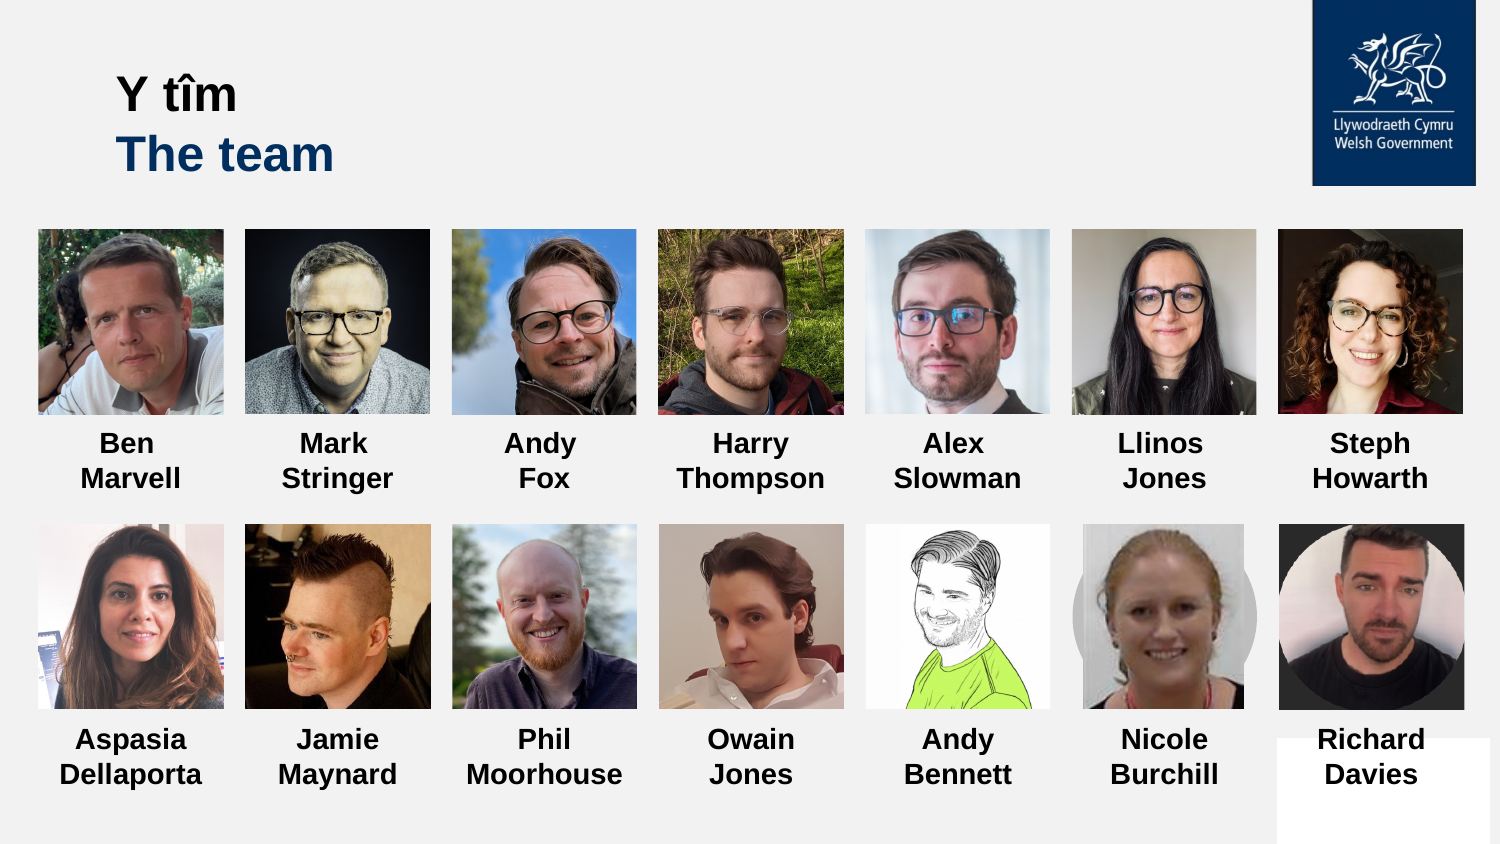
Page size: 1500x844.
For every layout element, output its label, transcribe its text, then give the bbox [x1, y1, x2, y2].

picture [38, 524, 224, 709]
text_box Nicole Burchill [1073, 720, 1257, 791]
text_box Phil Moorhouse [452, 720, 637, 791]
picture [658, 229, 844, 415]
text_box Alex Slowman [865, 425, 1050, 495]
picture [38, 229, 224, 415]
picture [659, 524, 844, 709]
text_box Llinos Jones [1073, 425, 1257, 495]
text_box [1277, 738, 1490, 844]
text_box Andy Fox [452, 425, 637, 495]
text_box Mark Stringer [246, 425, 430, 495]
picture [1071, 229, 1257, 415]
text_box Jamie Maynard [246, 720, 430, 791]
text_box Andy Bennett [866, 720, 1050, 791]
picture [1278, 229, 1463, 415]
picture [452, 524, 637, 709]
title Y tîm The team [115, 61, 1250, 186]
picture [865, 229, 1050, 415]
picture [451, 229, 637, 415]
picture [245, 524, 431, 709]
text_box Ben Marvell [38, 425, 224, 495]
text_box Harry Thompson [659, 425, 843, 495]
text_box Aspasia Dellaporta [38, 720, 224, 791]
text_box Owain Jones [659, 720, 844, 791]
text_box Richard Davies [1279, 720, 1464, 791]
picture [1072, 524, 1257, 709]
picture [1279, 524, 1465, 710]
text_box Steph Howarth [1278, 425, 1463, 495]
picture [245, 229, 430, 415]
picture [865, 524, 1051, 709]
